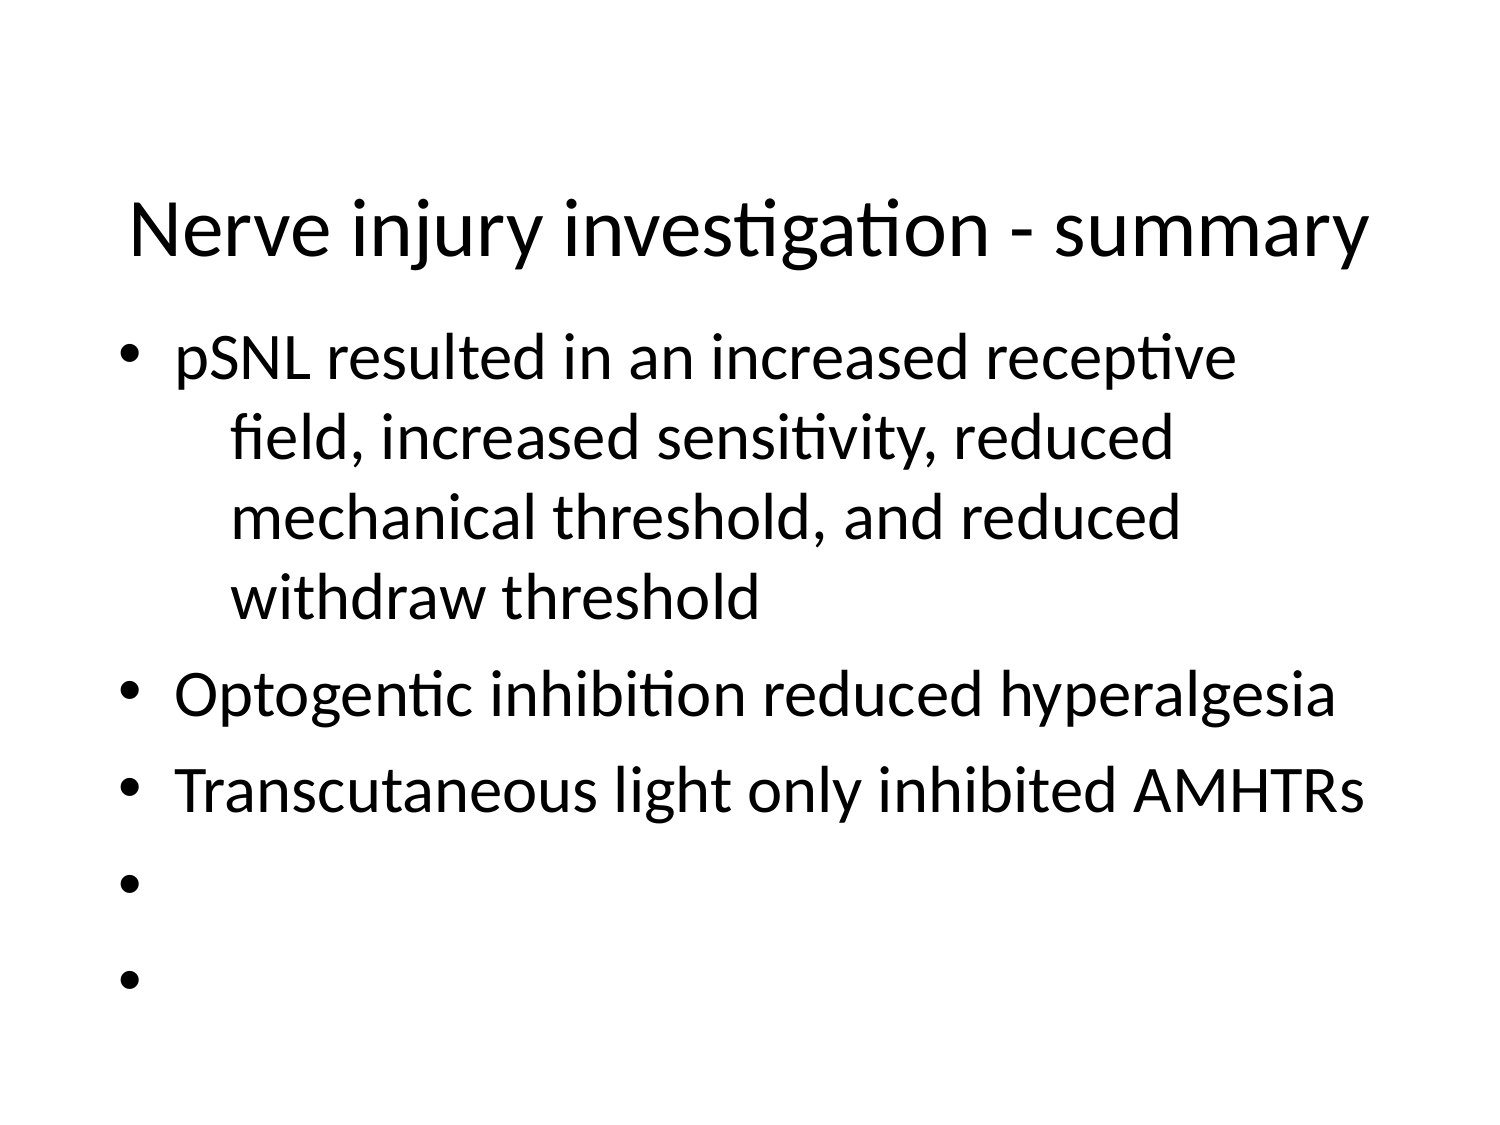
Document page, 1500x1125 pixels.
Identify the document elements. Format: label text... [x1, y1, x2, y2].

list pSNL resulted in an increased receptive field, increased sensitivity, reduced mechanical threshold, and reduced withdraw threshold Optogentic inhibition reduced hyperalgesia Transcutaneous light only inhibited AMHTRs [103, 305, 1397, 923]
title Nerve injury investigation - summary [103, 141, 1397, 305]
